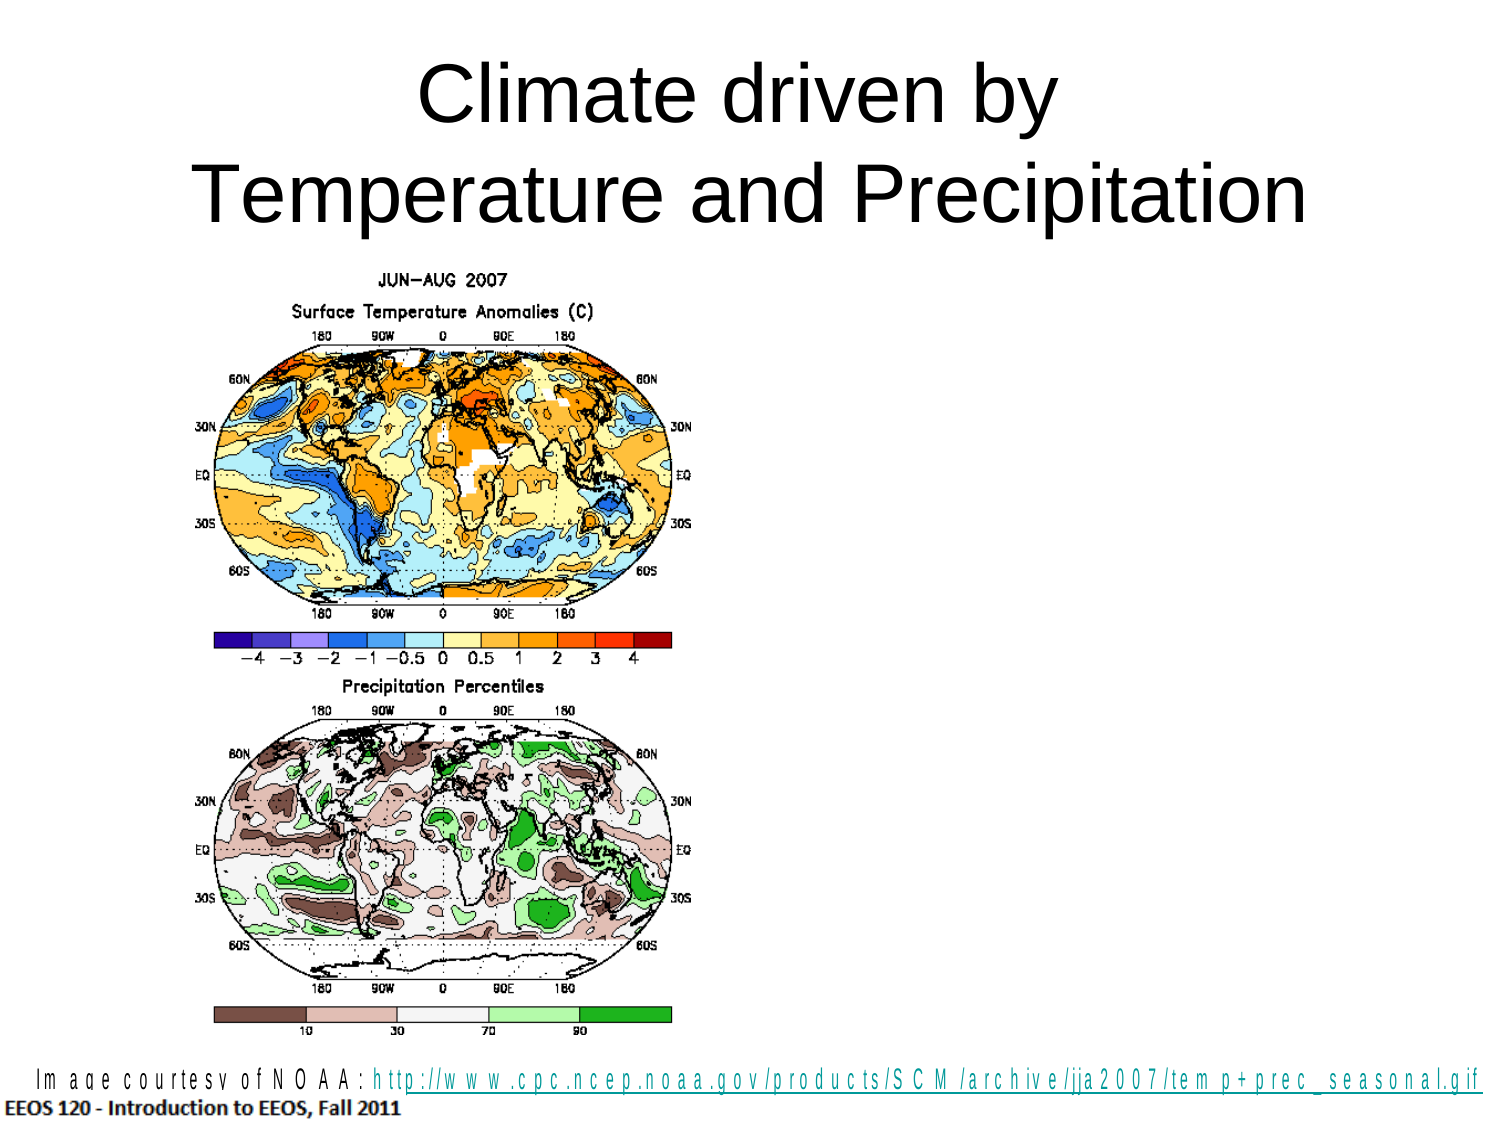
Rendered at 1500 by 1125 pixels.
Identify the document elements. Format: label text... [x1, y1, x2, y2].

picture [0, 1050, 1500, 1125]
list [75, 262, 1426, 1006]
title Climate driven by Temperature and Precipitation [75, 31, 1426, 247]
picture [195, 273, 691, 1036]
